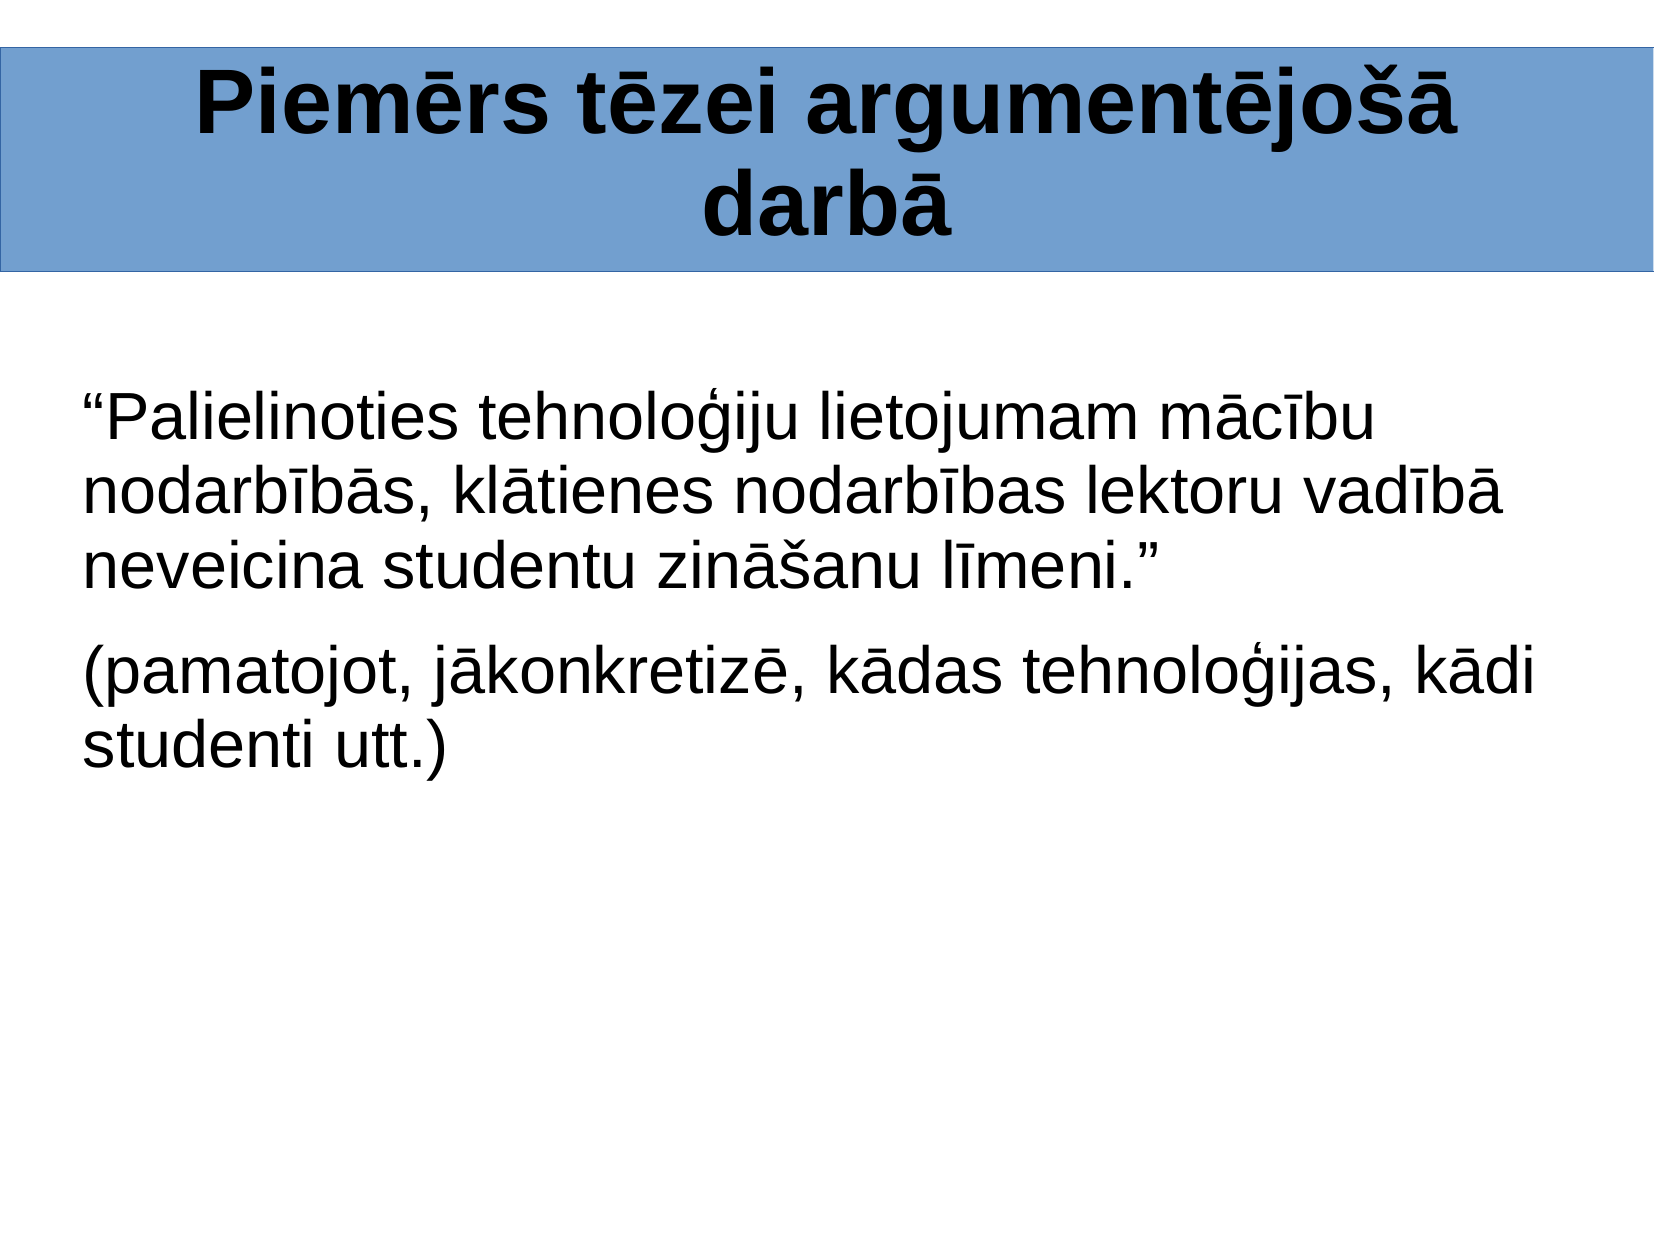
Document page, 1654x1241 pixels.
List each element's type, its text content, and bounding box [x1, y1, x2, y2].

text_box [0, 47, 1654, 272]
list “Palielinoties tehnoloģiju lietojumam mācību nodarbībās, klātienes nodarbības lektoru vadībā neveicina studentu zināšanu līmeni.” (pamatojot, jākonkretizē, kādas tehnoloģijas, kādi studenti utt.) [82, 378, 1619, 1099]
title Piemērs tēzei argumentējošā darbā [82, 49, 1571, 257]
